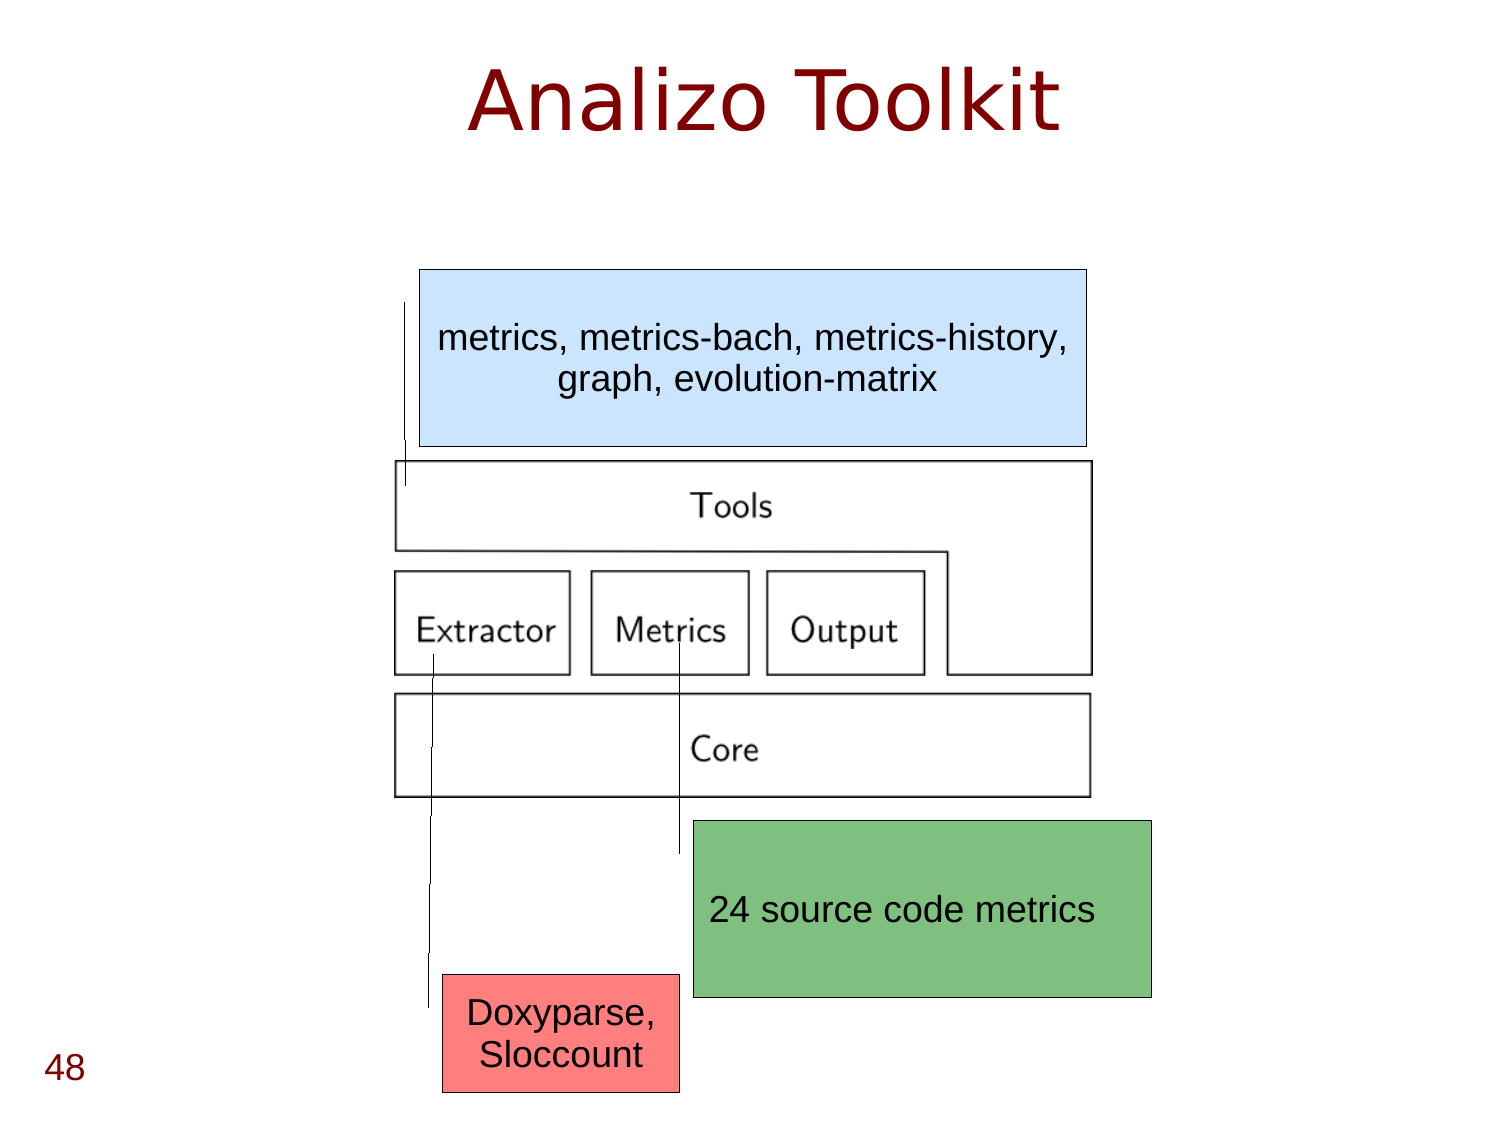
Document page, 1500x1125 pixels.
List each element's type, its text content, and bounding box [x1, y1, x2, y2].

title Analizo Toolkit [70, 27, 1459, 178]
text_box 24 source code metrics [694, 821, 1152, 998]
text_box Doxyparse, Sloccount [443, 974, 679, 1093]
text_box metrics, metrics-bach, metrics-history, graph, evolution-matrix [419, 269, 1087, 446]
picture [394, 460, 1093, 798]
